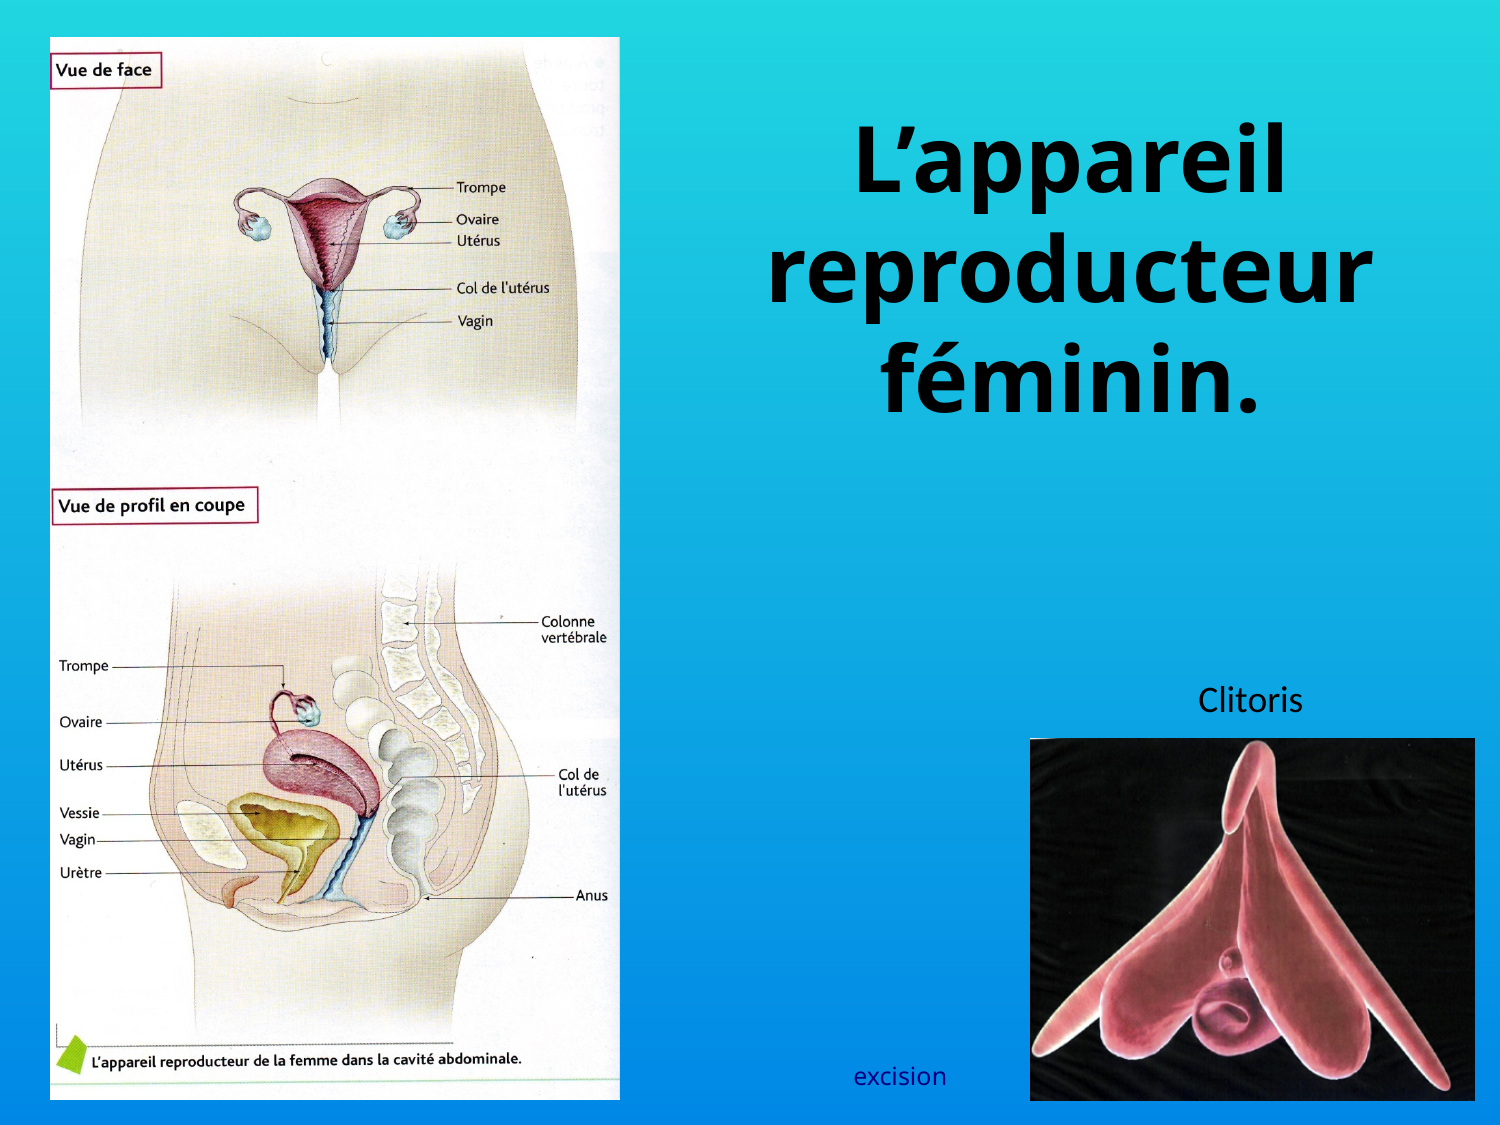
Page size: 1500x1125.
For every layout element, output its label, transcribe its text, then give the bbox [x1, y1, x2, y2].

text_box excision [838, 1051, 969, 1097]
title L’appareil reproducteur féminin. [703, 46, 1439, 485]
picture [0, 37, 1500, 1100]
text_box Clitoris [1183, 667, 1336, 728]
picture [1030, 739, 1475, 1102]
